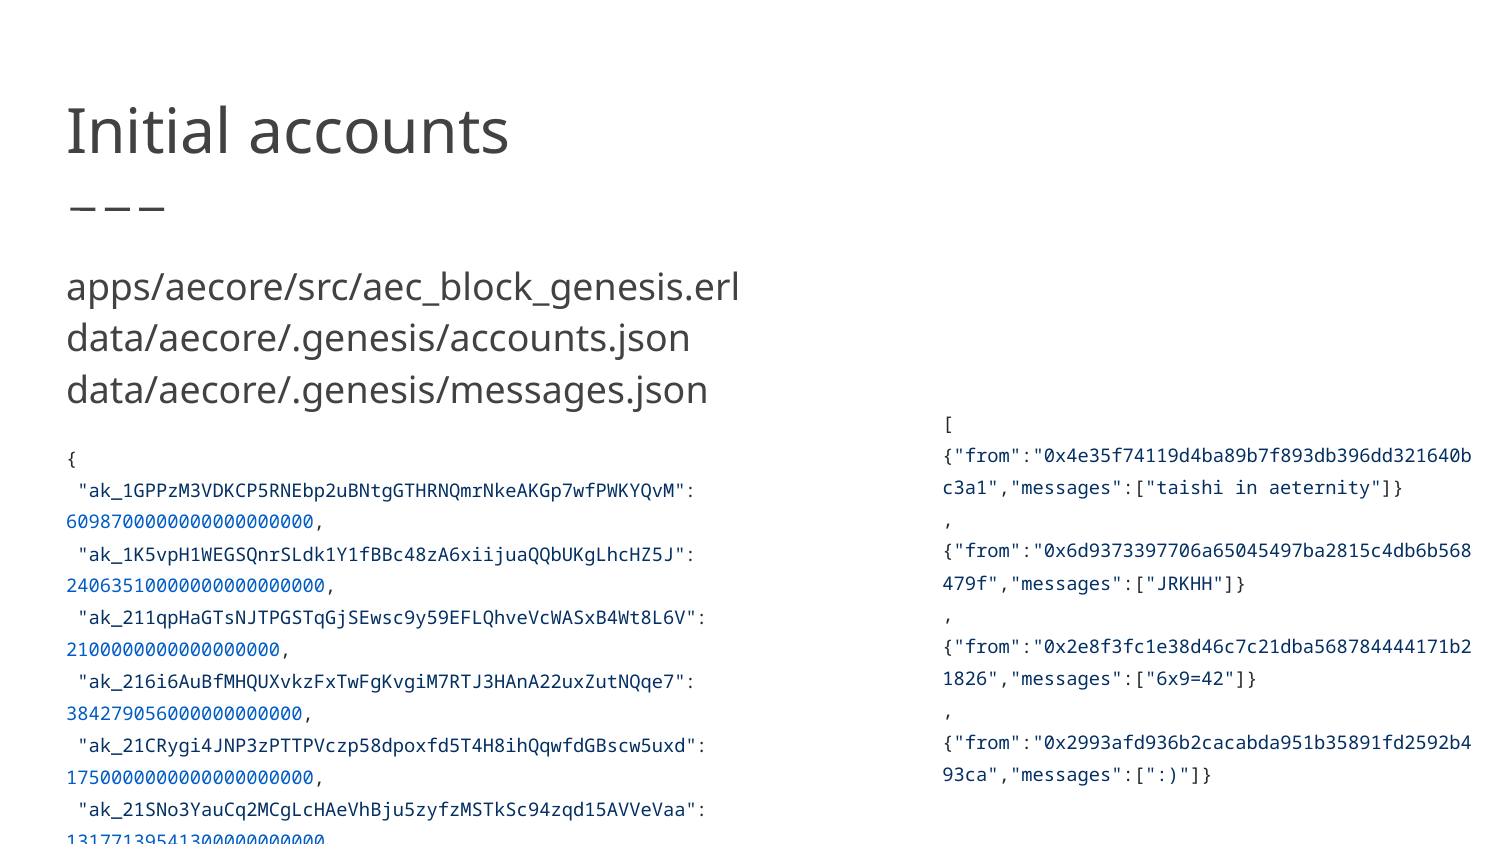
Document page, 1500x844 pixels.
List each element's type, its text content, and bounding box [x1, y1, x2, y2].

title Initial accounts [51, 61, 1449, 182]
text_box [ {"from":"0x4e35f74119d4ba89b7f893db396dd321640bc3a1","messages":["taishi in aeternity"]} ,{"from":"0x6d9373397706a65045497ba2815c4db6b568479f","messages":["JRKHH"]} ,{"from":"0x2e8f3fc1e38d46c7c21dba568784444171b21826","messages":["6x9=42"]} ,{"from":"0x2993afd936b2cacabda951b35891fd2592b493ca","messages":[":)"]} [927, 386, 1493, 844]
text_box { "ak_1GPPzM3VDKCP5RNEbp2uBNtgGTHRNQmrNkeAKGp7wfPWKYQvM": 6098700000000000000000, "ak_1K5vpH1WEGSQnrSLdk1Y1fBBc48zA6xiijuaQQbUKgLhcHZ5J": 24063510000000000000000, "ak_211qpHaGTsNJTPGSTqGjSEwsc9y59EFLQhveVcWASxB4Wt8L6V": 2100000000000000000, "ak_216i6AuBfMHQUXvkzFxTwFgKvgiM7RTJ3HAnA22uxZutNQqe7": 384279056000000000000, "ak_21CRygi4JNP3zPTTPVczp58dpoxfd5T4H8ihQqwfdGBscw5uxd": 1750000000000000000000, "ak_21SNo3YauCq2MCgLcHAeVhBju5zyfzMSTkSc94zqd15AVVeVaa": 13177139541300000000000, "ak_21bCwkU3c9CsM2CmJUtkFbmgZM2MsWZDDprUJDXUAYjytjce65": 1000000000000000000, "ak_21fQWLjY8fW7qx5yjFJt83w8D5Wci3v2fFsn8o91RQofnw1kJ3": 62536340215200000000000, "ak_21sfKckpk3EgRtRJpBFFv8UF9QuDjC1fvbWzoAnmoBNuo2SUtH": 28000000000000000000000, "ak_22AQKxLPJHi7AWZZ1gaqTUcb5CJ3UjnLp7MS52aTqnSjZcaeWP": 779544745868412825000, [51, 421, 927, 844]
list apps/aecore/src/aec_block_genesis.erl data/aecore/.genesis/accounts.json data/aecore/.genesis/messages.json [51, 240, 1449, 421]
